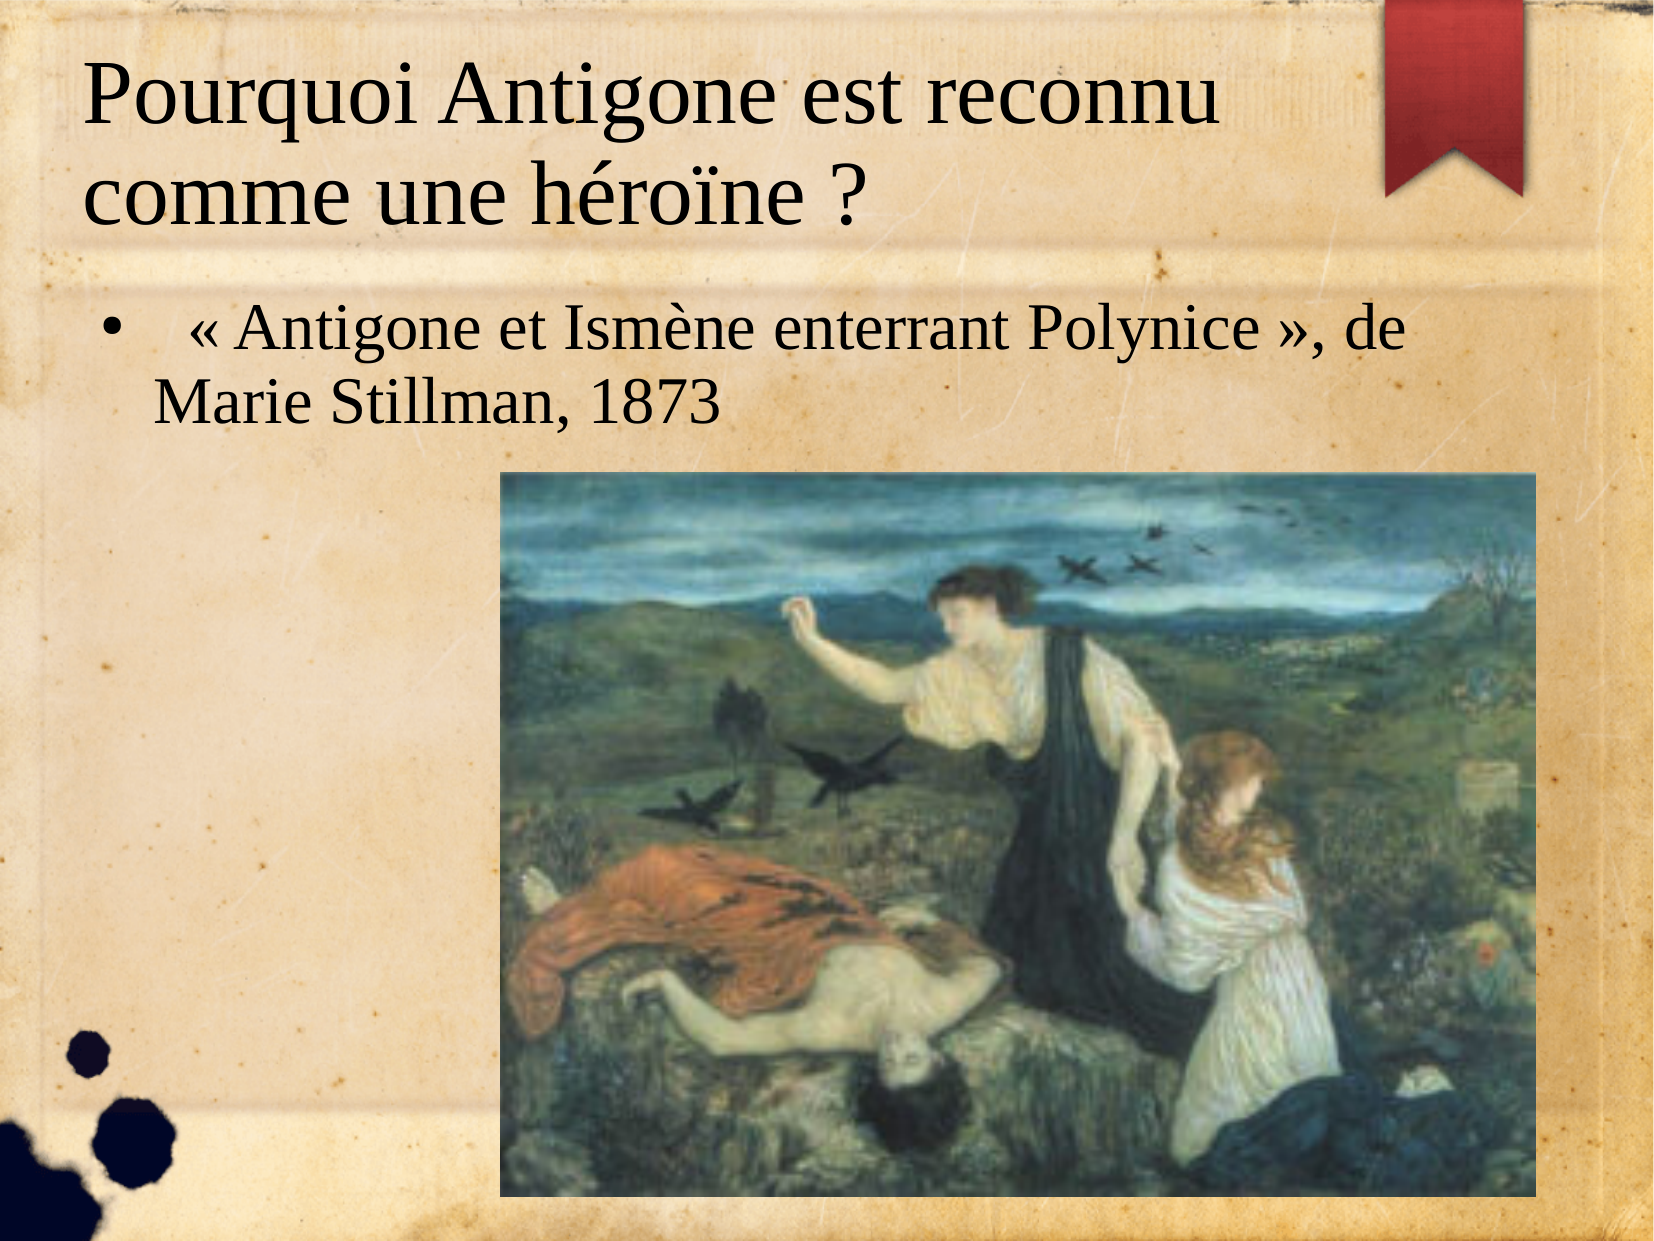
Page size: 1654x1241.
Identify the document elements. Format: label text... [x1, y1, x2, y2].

picture [0, 0, 1654, 1241]
title Pourquoi Antigone est reconnu comme une héroïne ? [82, 41, 1347, 245]
list « Antigone et Ismène enterrant Polynice », de Marie Stillman, 1873 [82, 290, 1538, 1010]
